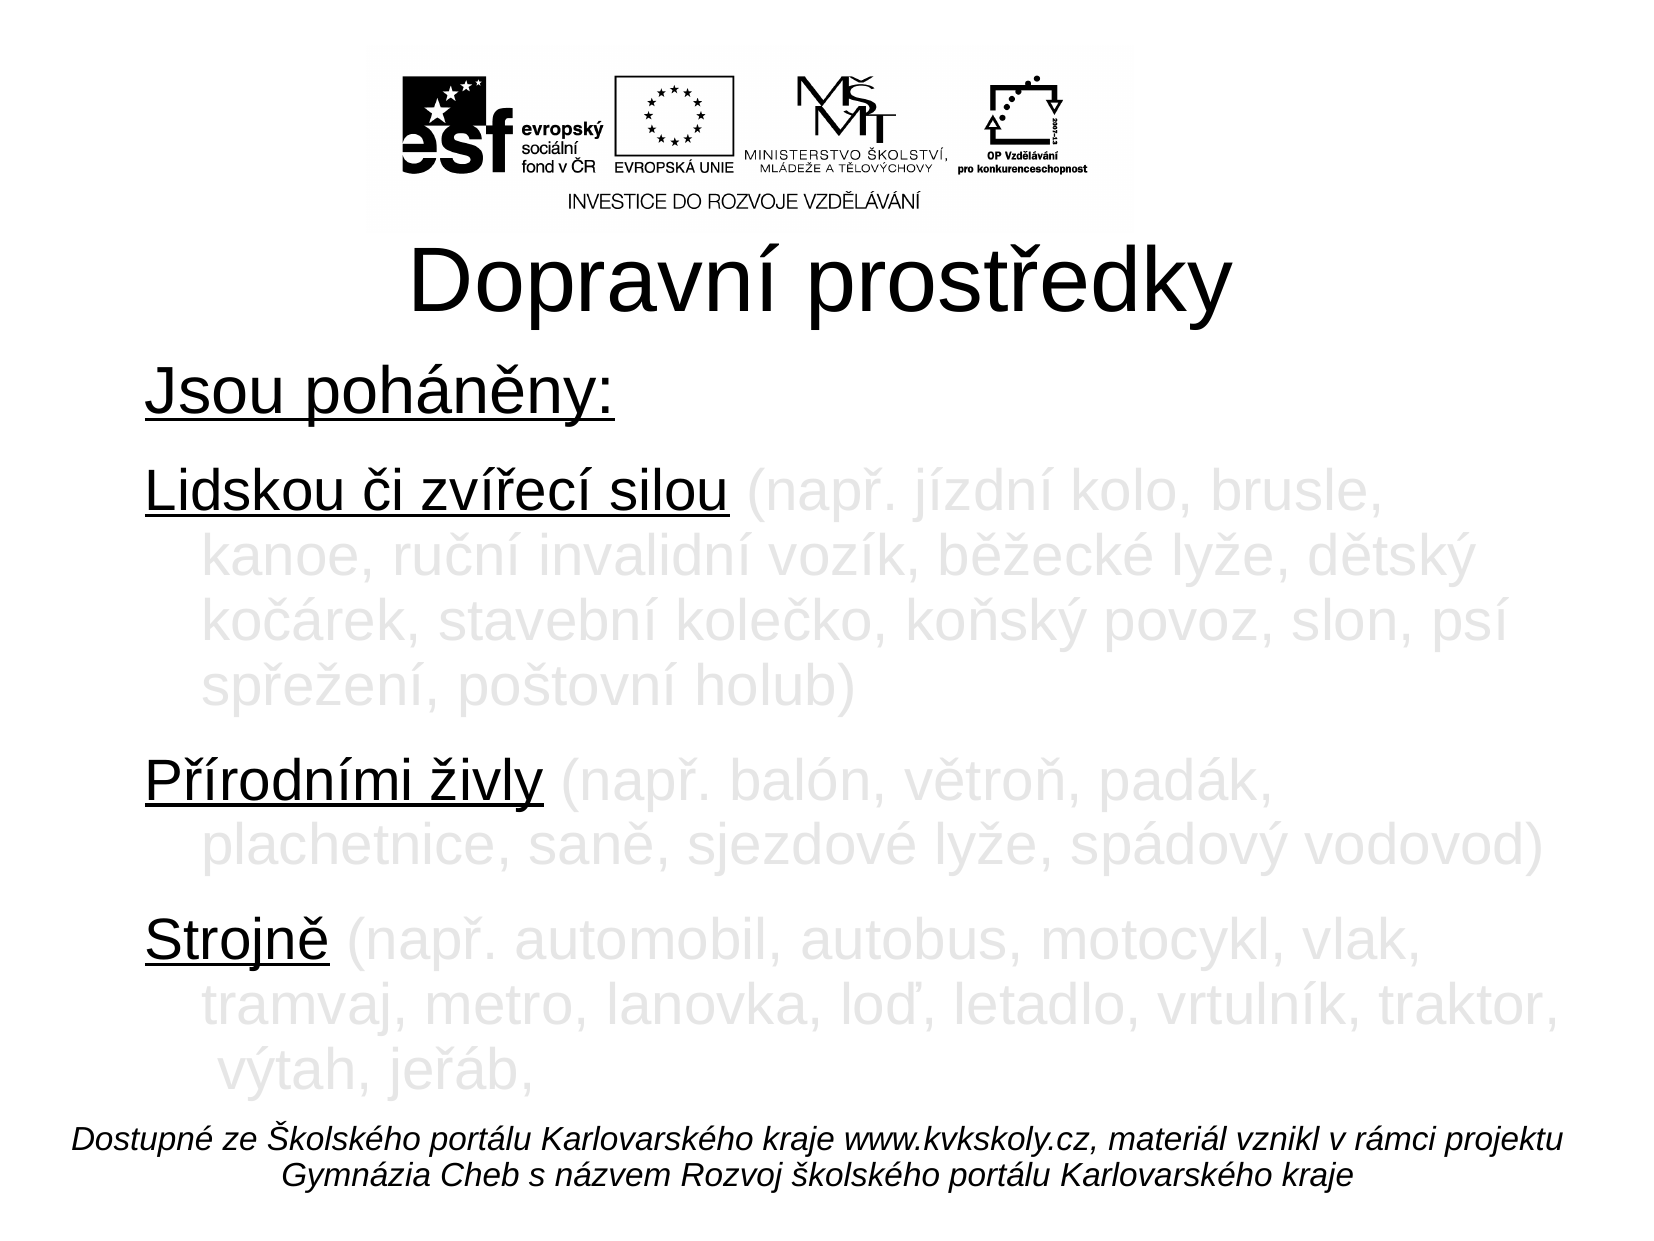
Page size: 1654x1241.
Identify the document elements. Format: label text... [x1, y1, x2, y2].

title Dopravní prostředky [77, 177, 1565, 384]
picture [366, 45, 1134, 233]
text_box Dostupné ze Školského portálu Karlovarského kraje www.kvkskoly.cz, materiál vznikl v rámci projektu Gymnázia Cheb s názvem Rozvoj školského portálu Karlovarského kraje [29, 1122, 1608, 1194]
list Jsou poháněny: Lidskou či zvířecí silou (např. jízdní kolo, brusle, kanoe, ruční invalidní vozík, běžecké lyže, dětský kočárek, stavební kolečko, koňský povoz, slon, psí spřežení, poštovní holub) Přírodními živly (např. balón, větroň, padák, plachetnice, saně, sjezdové lyže, spádový vodovod) Strojně (např. automobil, autobus, motocykl, vlak, tramvaj, metro, lanovka, loď, letadlo, vrtulník, traktor, výtah, jeřáb, [88, 354, 1577, 1122]
